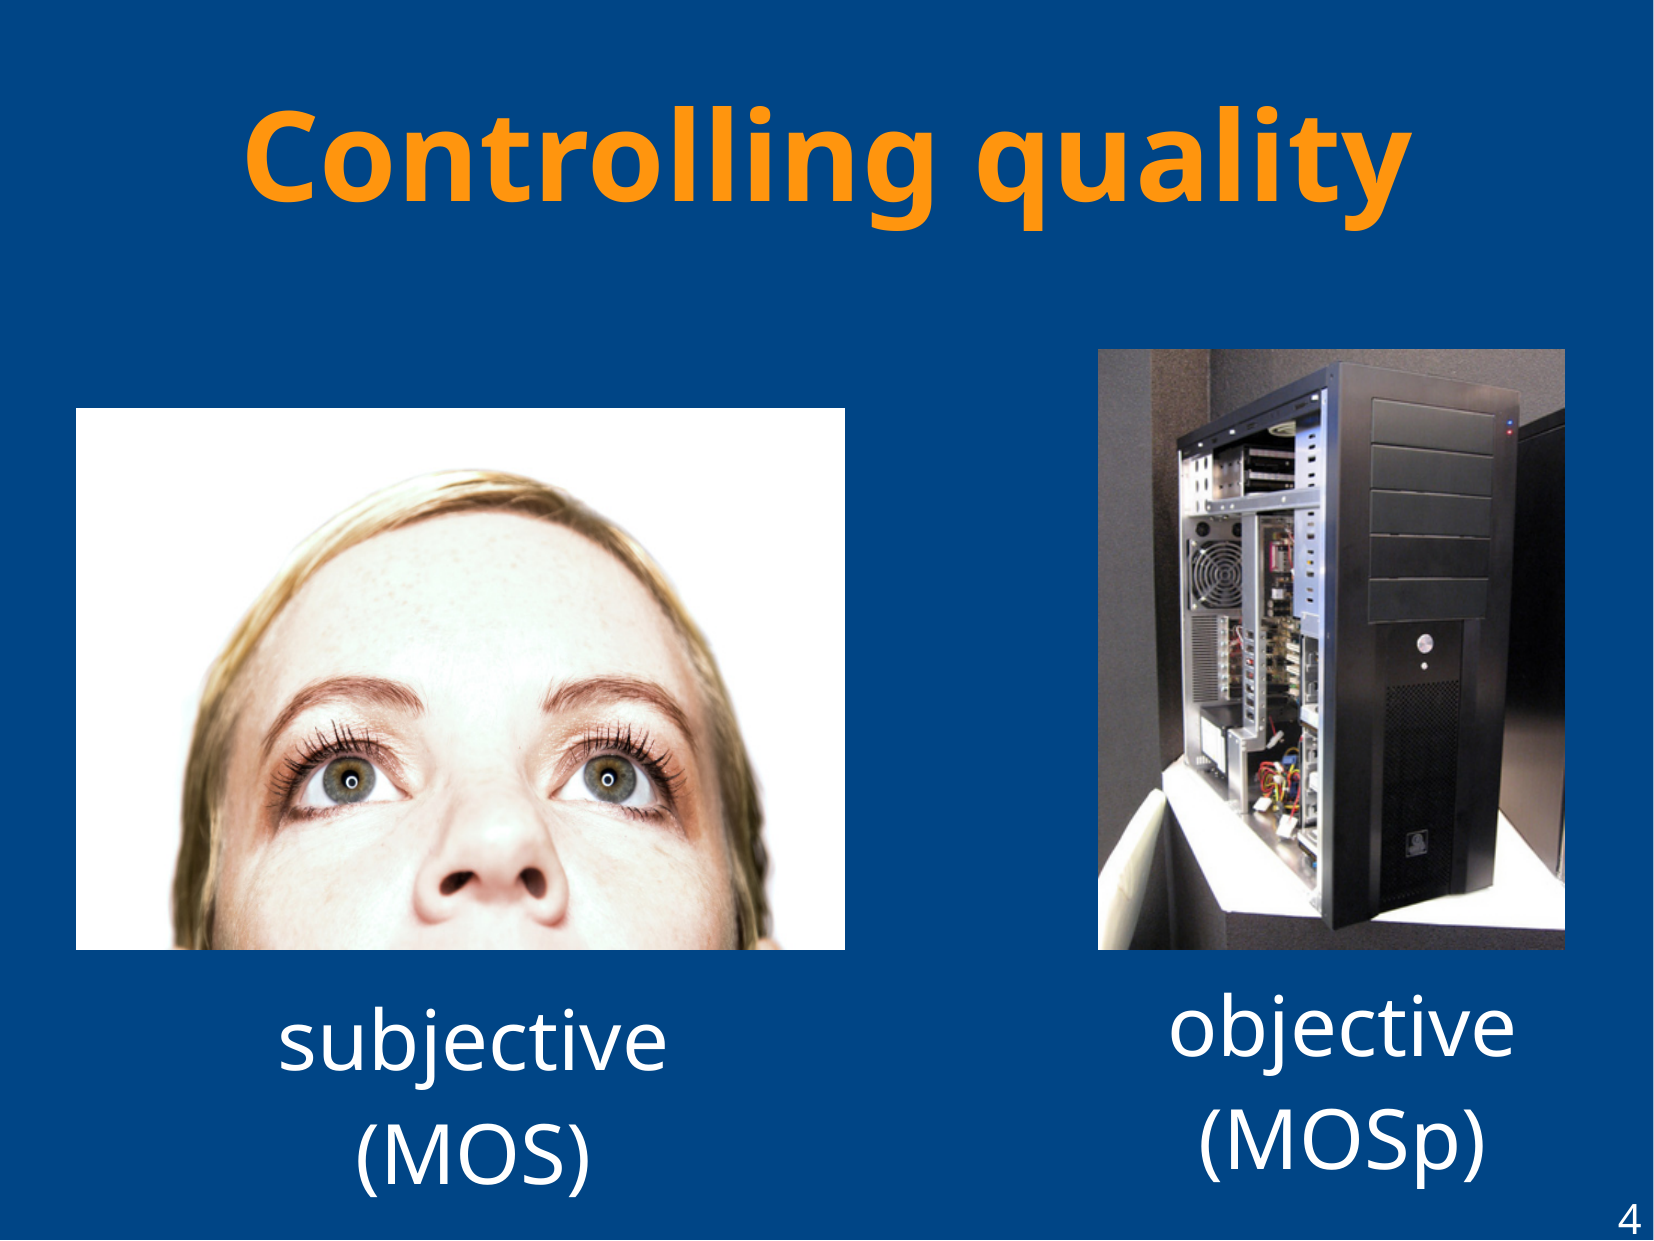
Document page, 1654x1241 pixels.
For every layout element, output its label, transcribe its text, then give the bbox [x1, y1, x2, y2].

picture [76, 408, 845, 950]
text_box subjective (MOS) [262, 974, 659, 1179]
text_box objective (MOSp) [1152, 959, 1511, 1164]
picture [1098, 349, 1565, 950]
title Controlling quality [82, 56, 1571, 250]
